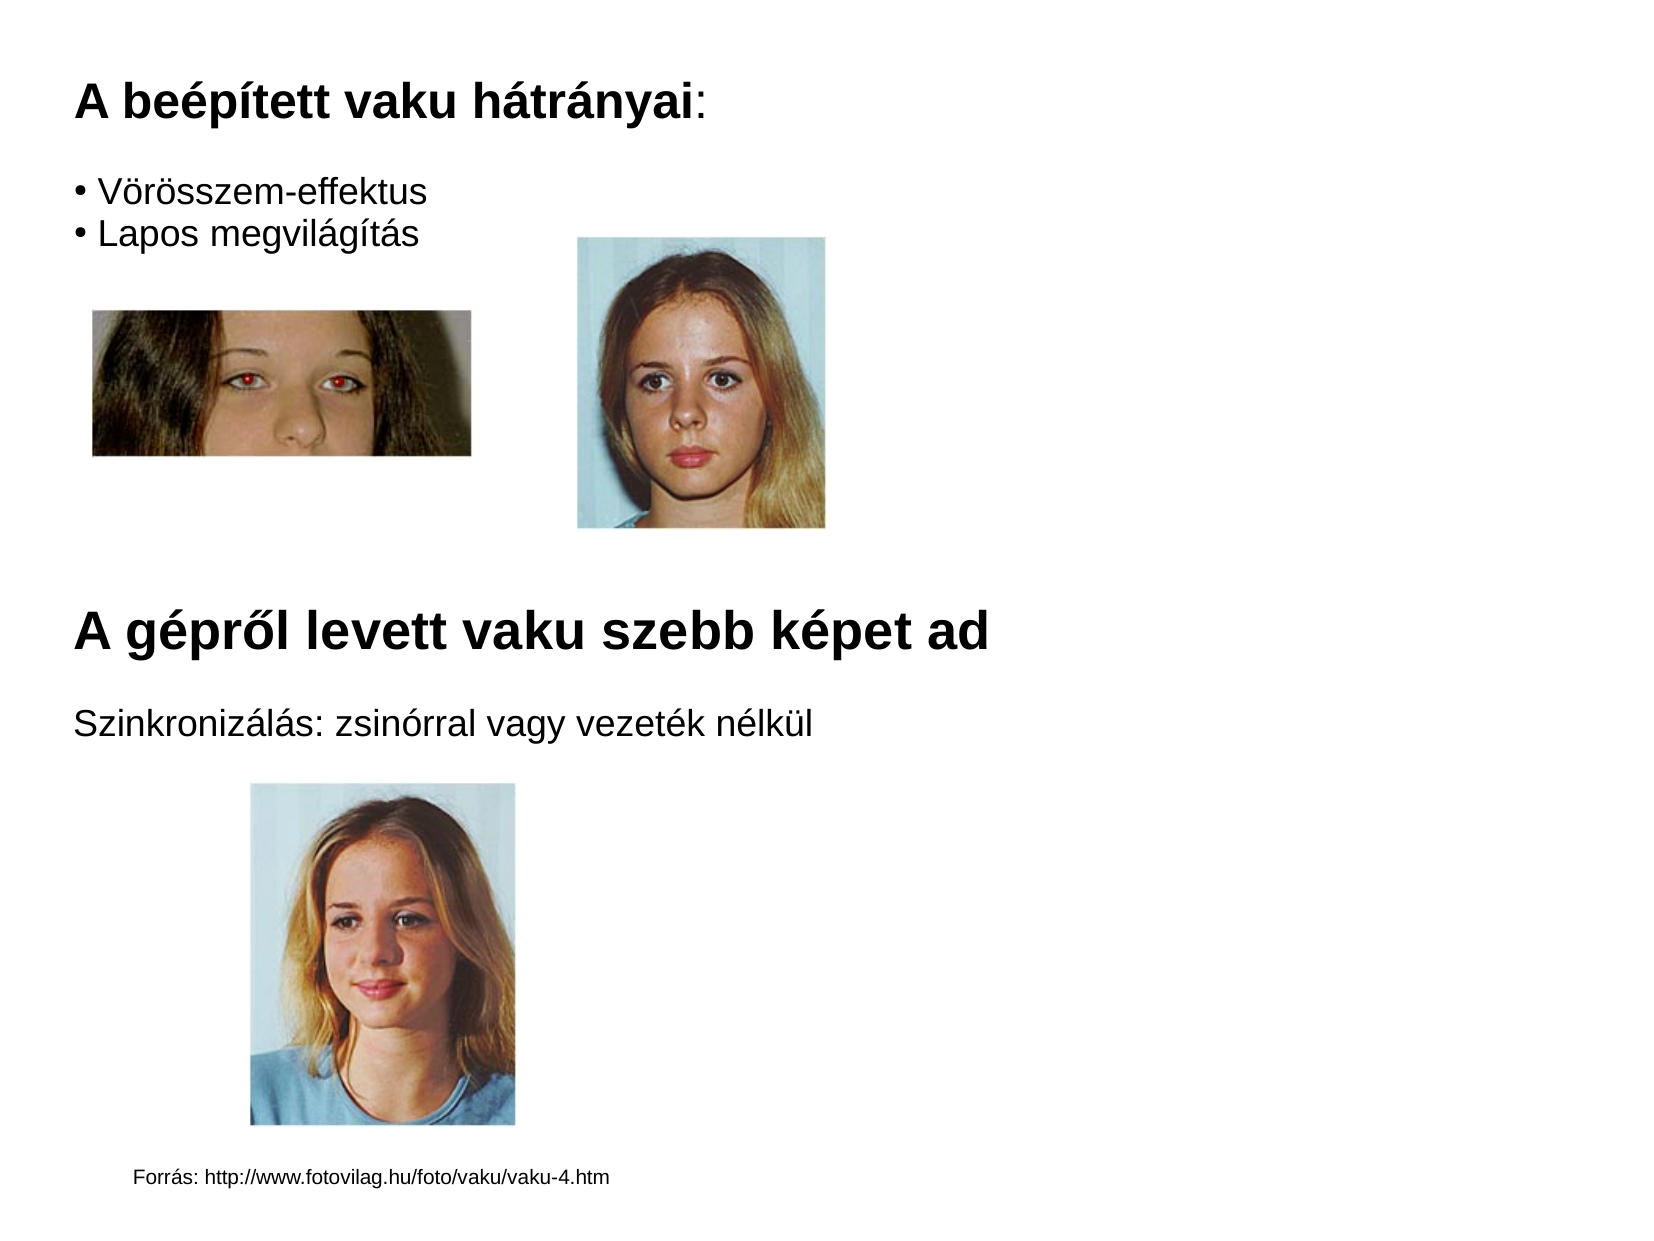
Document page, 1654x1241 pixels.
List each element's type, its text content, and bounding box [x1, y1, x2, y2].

text_box A gépről levett vaku szebb képet ad Szinkronizálás: zsinórral vagy vezeték nélkül [58, 592, 1007, 754]
text_box Forrás: http://www.fotovilag.hu/foto/vaku/vaku-4.htm [118, 1158, 625, 1196]
text_box A beépített vaku hátrányai: Vörösszem-effektus Lapos megvilágítás [59, 65, 723, 264]
picture [576, 236, 827, 530]
picture [249, 782, 517, 1127]
picture [91, 309, 473, 458]
